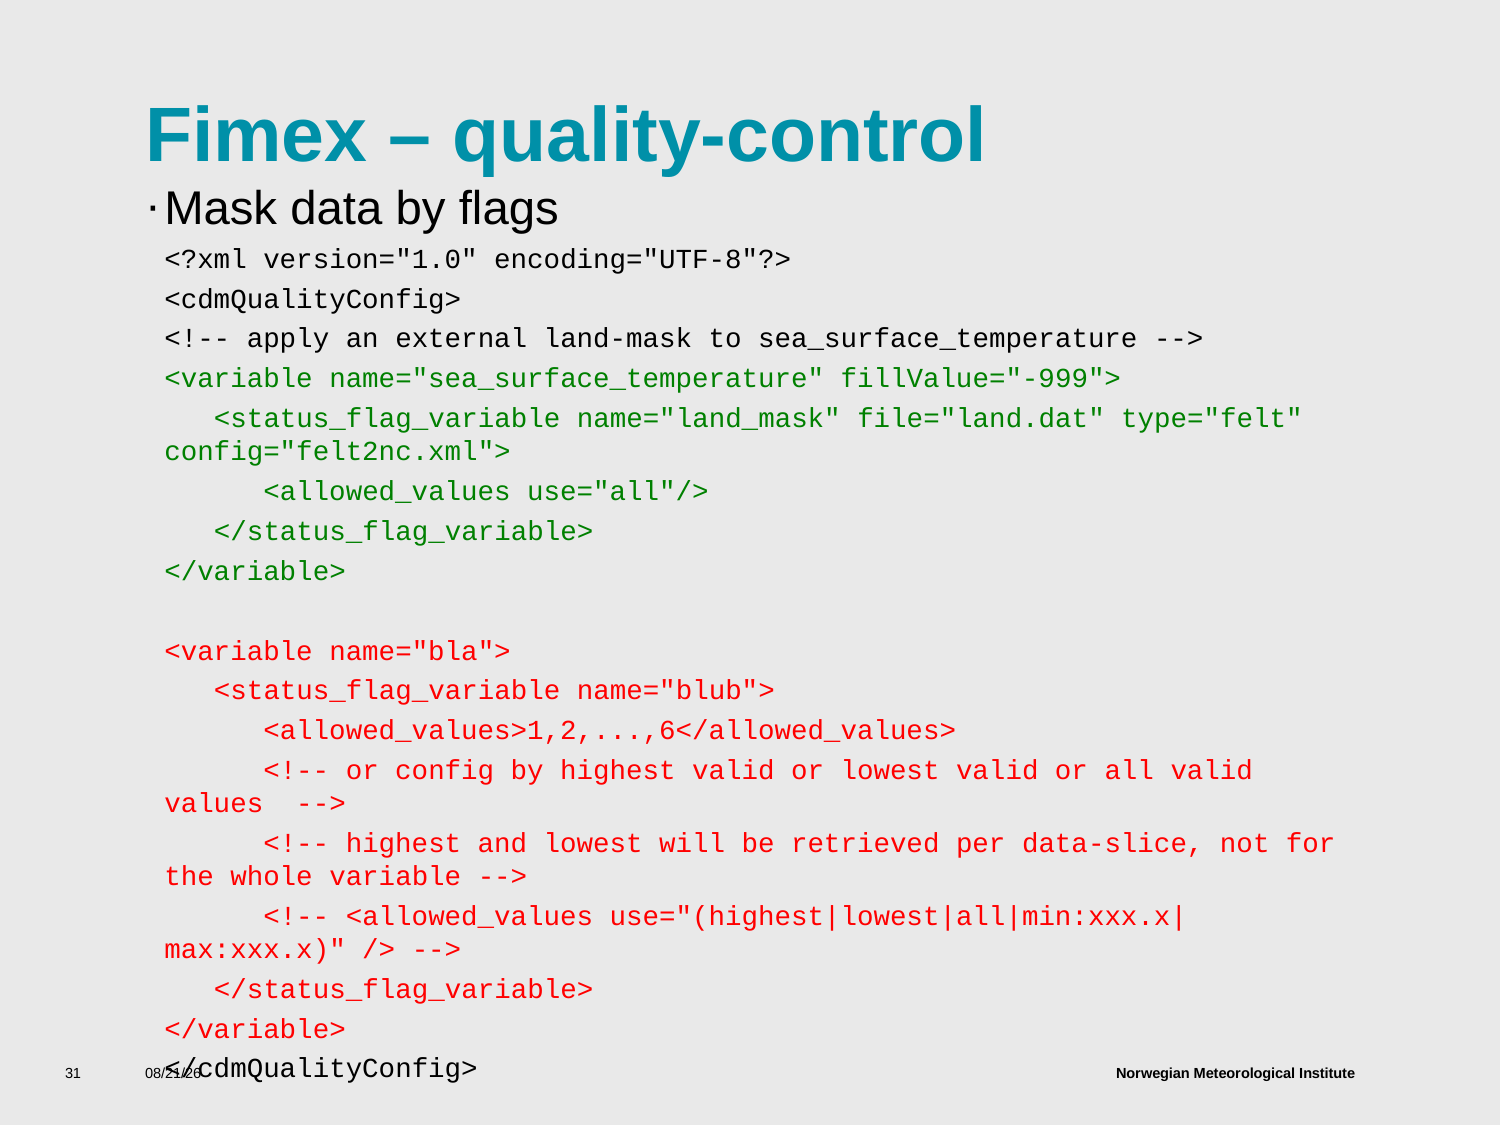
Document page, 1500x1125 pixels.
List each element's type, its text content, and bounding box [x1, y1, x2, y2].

title Fimex – quality-control [145, 83, 1355, 177]
list Mask data by flags <?xml version="1.0" encoding="UTF-8"?> <cdmQualityConfig> <!-- apply an external land-mask to sea_surface_temperature --> <variable name="sea_surface_temperature" fillValue="-999"> <status_flag_variable name="land_mask" file="land.dat" type="felt" config="felt2nc.xml"> <allowed_values use="all"/> </status_flag_variable> </variable> <variable name="bla"> <status_flag_variable name="blub"> <allowed_values>1,2,...,6</allowed_values> <!-- or config by highest valid or lowest valid or all valid values --> <!-- highest and lowest will be retrieved per data-slice, not for the whole variable --> <!-- <allowed_values use="(highest|lowest|all|min:xxx.x|max:xxx.x)" /> --> </status_flag_variable> </variable> </cdmQualityConfig> [145, 177, 1355, 1087]
